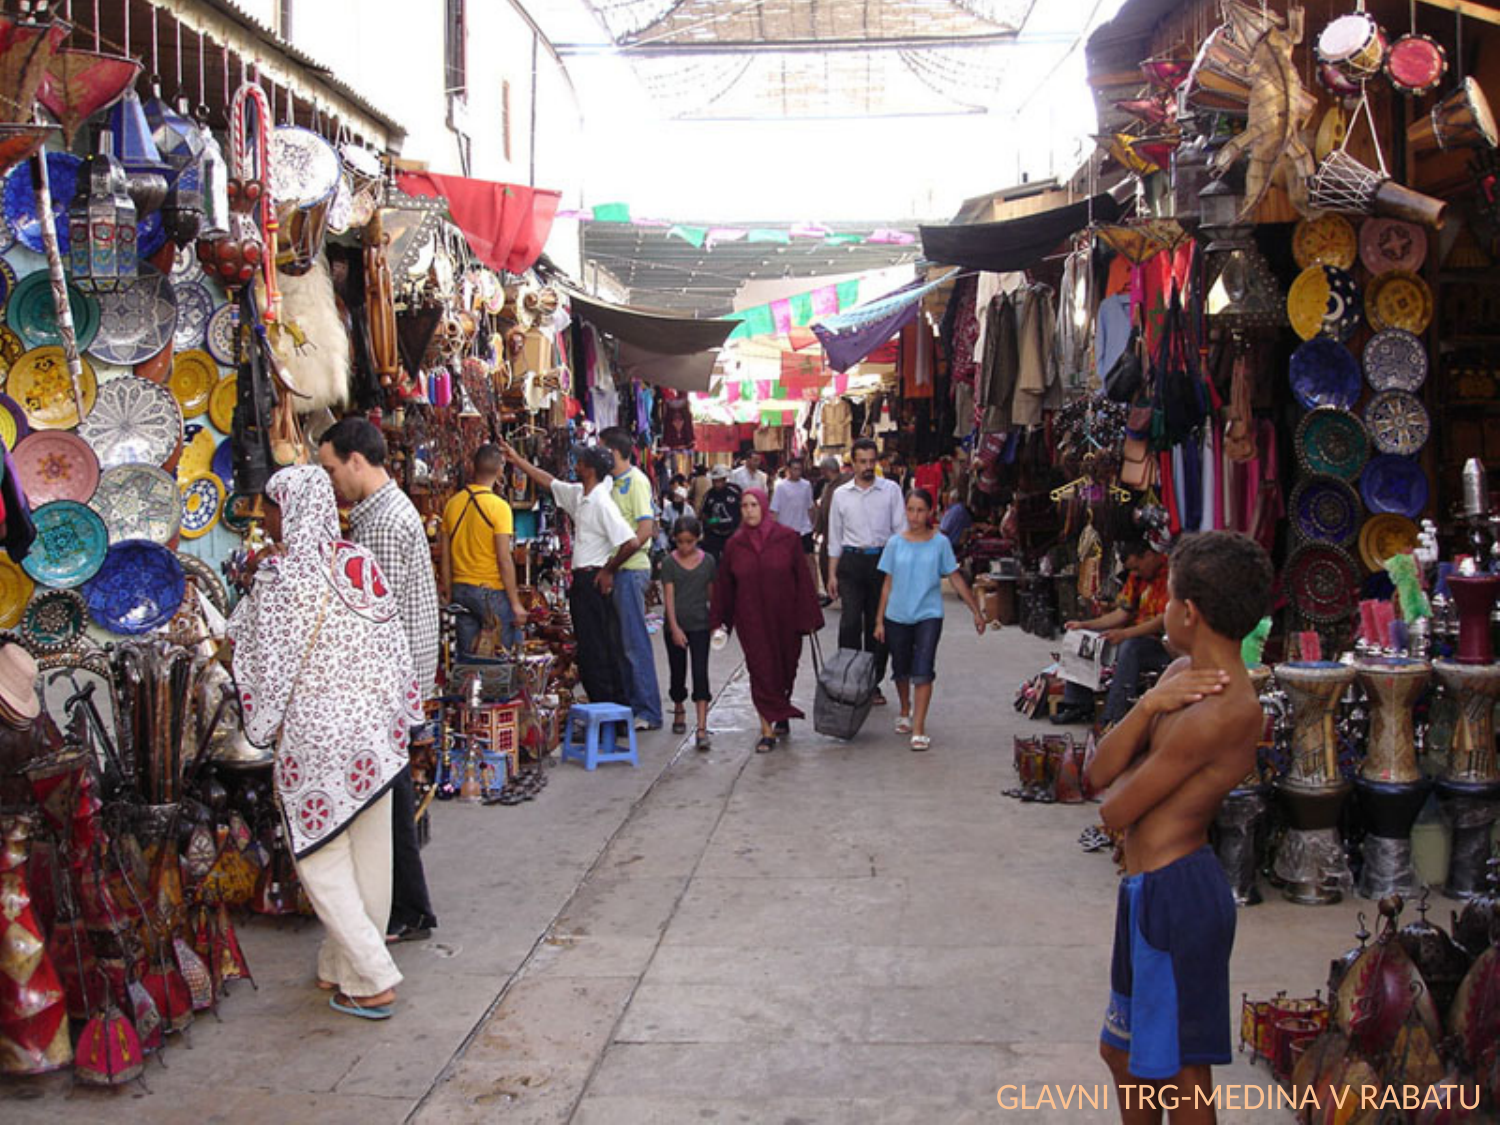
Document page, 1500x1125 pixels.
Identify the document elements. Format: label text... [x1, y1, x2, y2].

picture [0, 0, 1500, 1125]
text_box GLAVNI TRG-MEDINA V RABATU [981, 1064, 1498, 1125]
